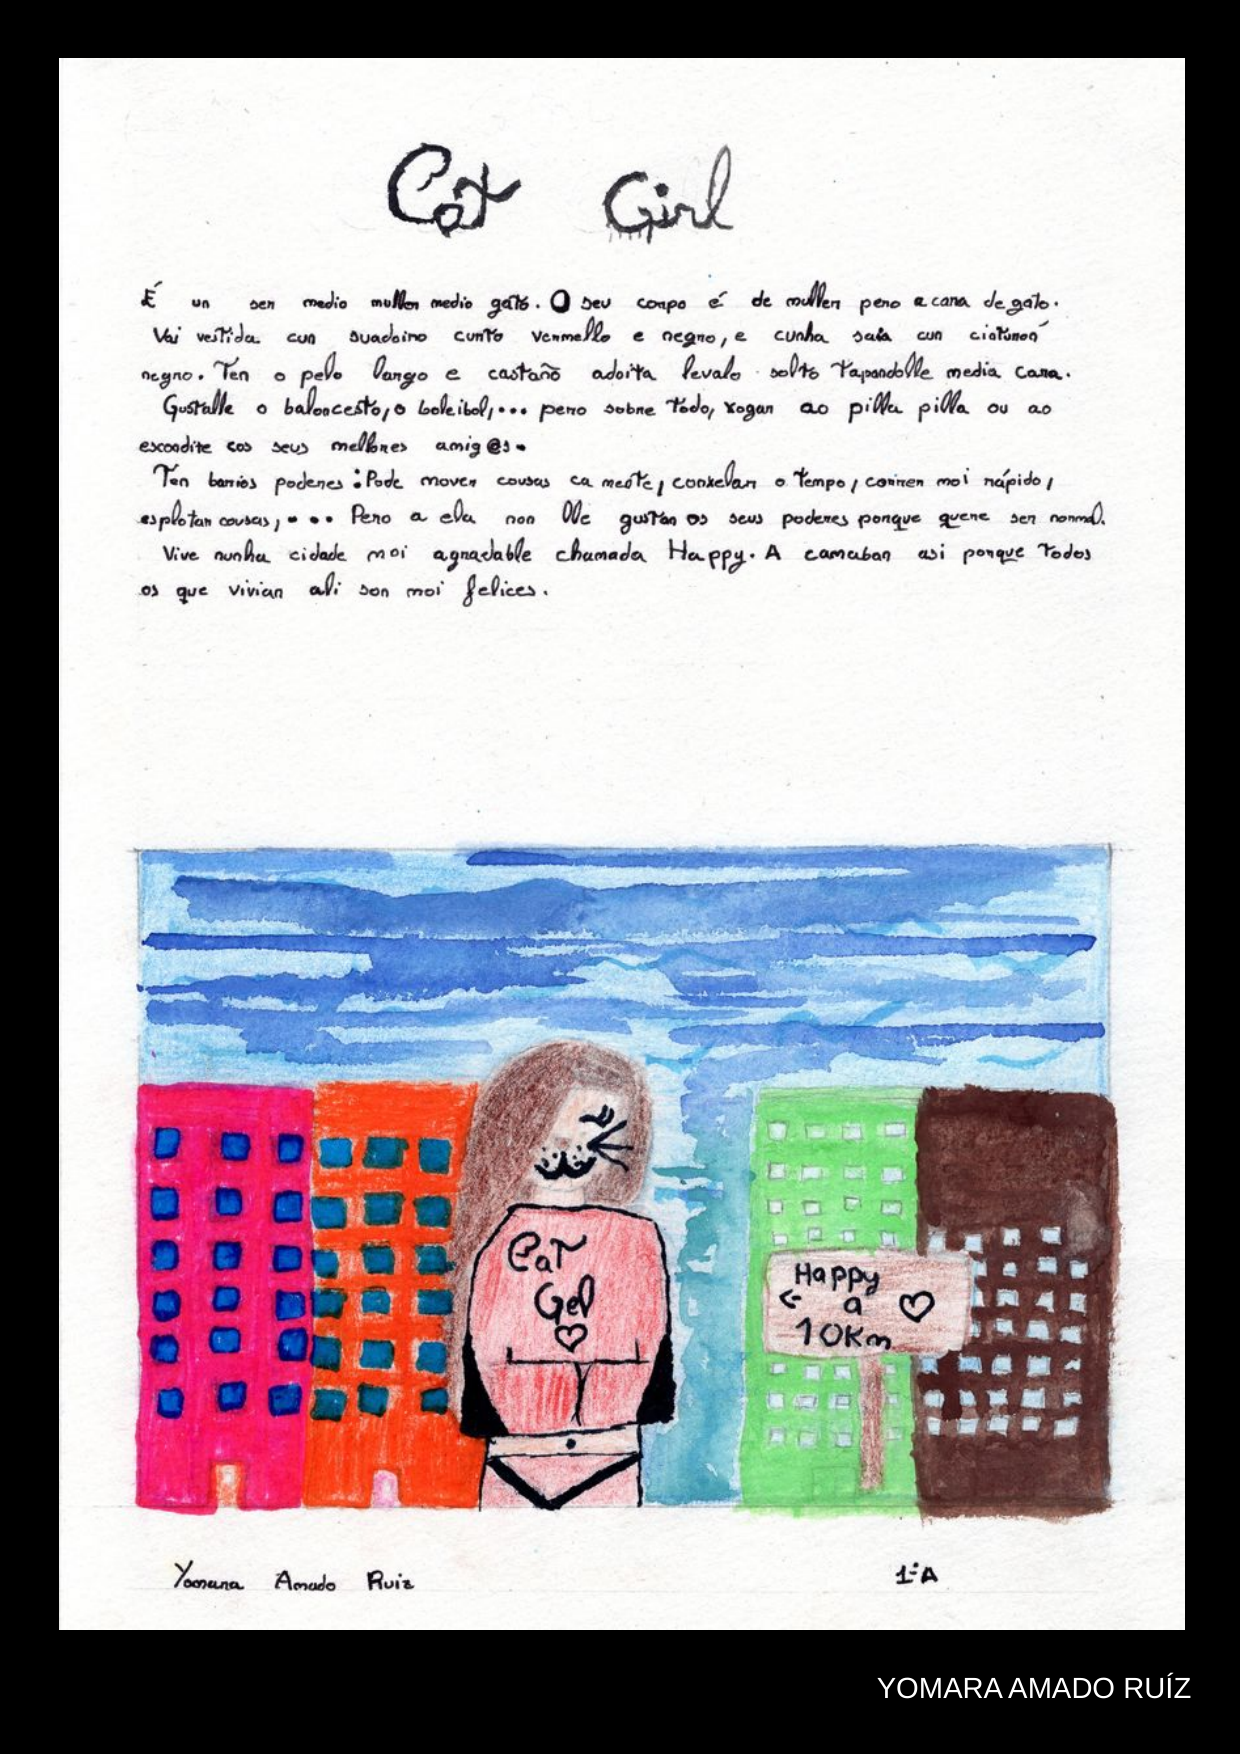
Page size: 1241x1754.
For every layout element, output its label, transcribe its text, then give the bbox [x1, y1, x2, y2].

picture [59, 58, 1185, 1630]
text_box YOMARA AMADO RUÍZ [862, 1665, 1211, 1725]
